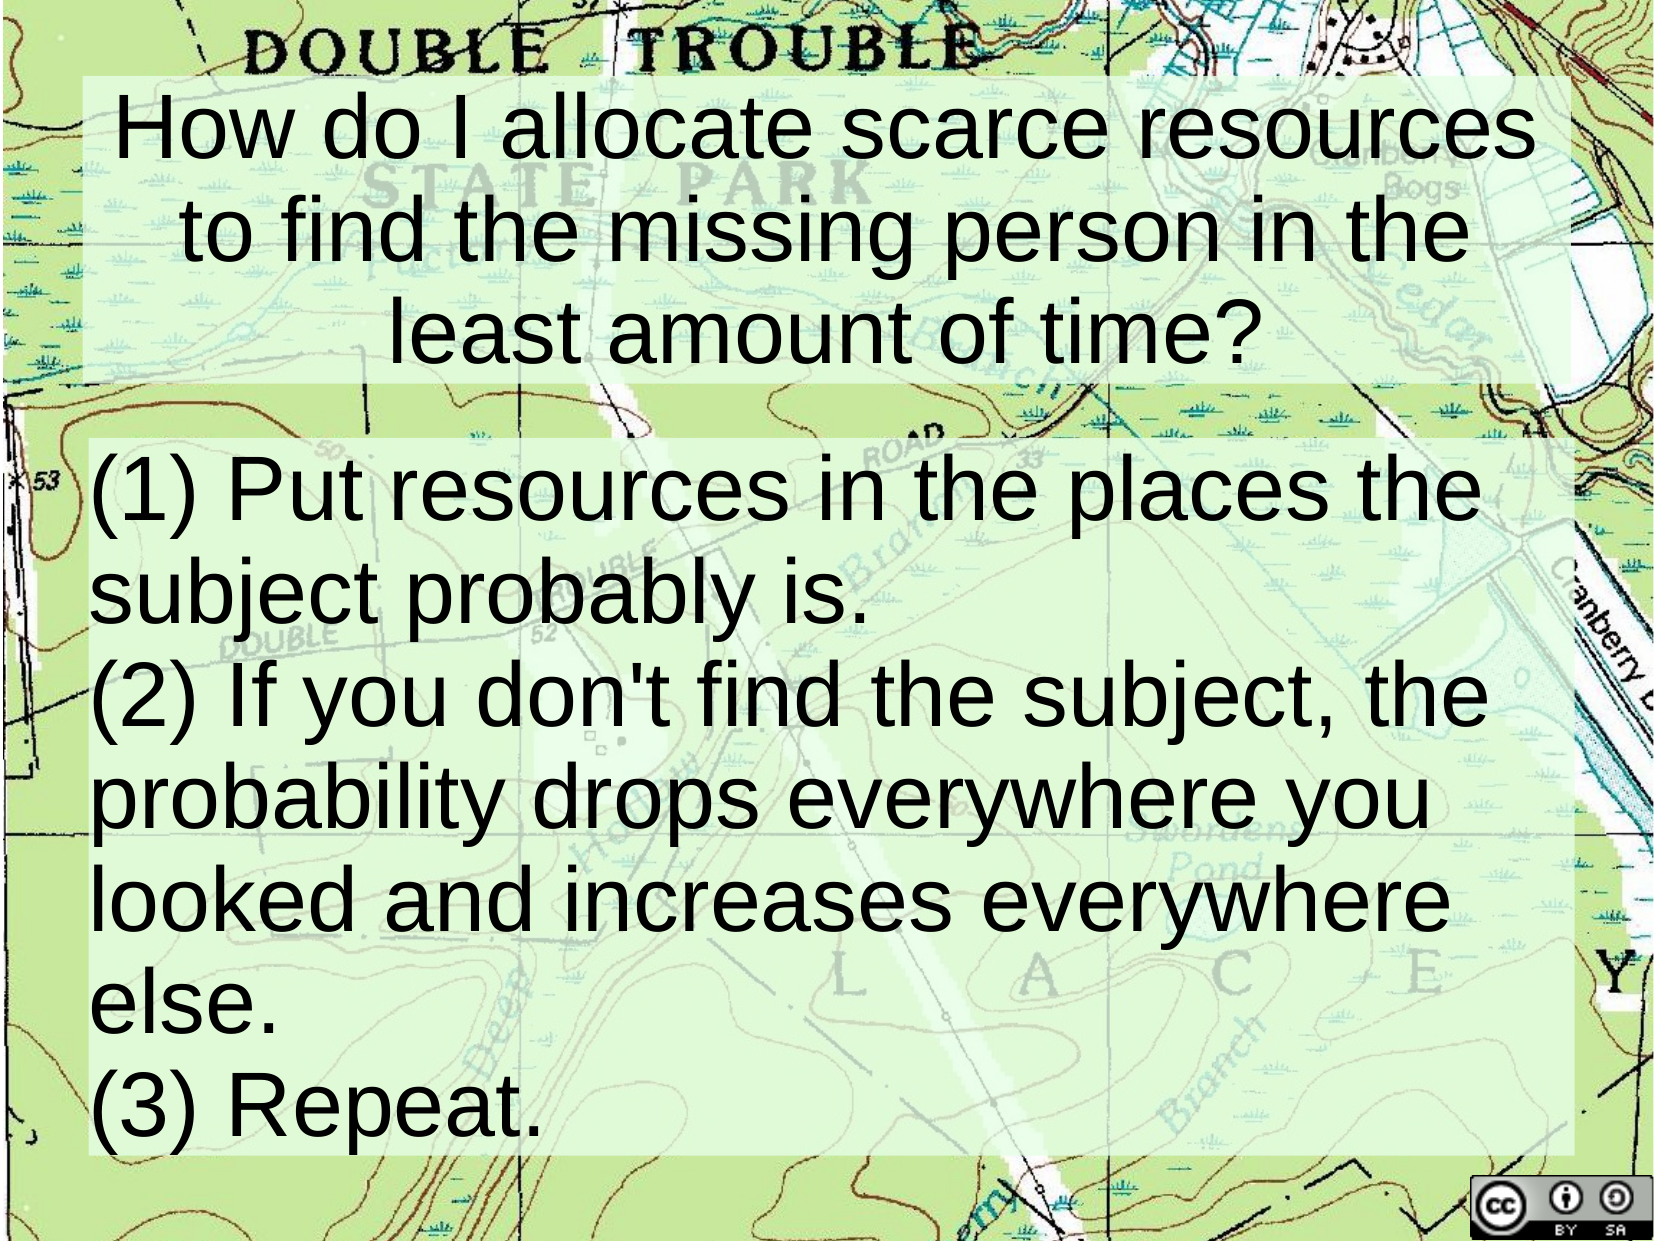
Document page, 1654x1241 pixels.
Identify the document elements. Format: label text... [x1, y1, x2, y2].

picture [3, 0, 1654, 1241]
title How do I allocate scarce resources to find the missing person in the least amount of time? [82, 75, 1571, 384]
title (1) Put resources in the places the subject probably is. (2) If you don't find the subject, the probability drops everywhere you looked and increases everywhere else. (3) Repeat. [88, 437, 1575, 1156]
